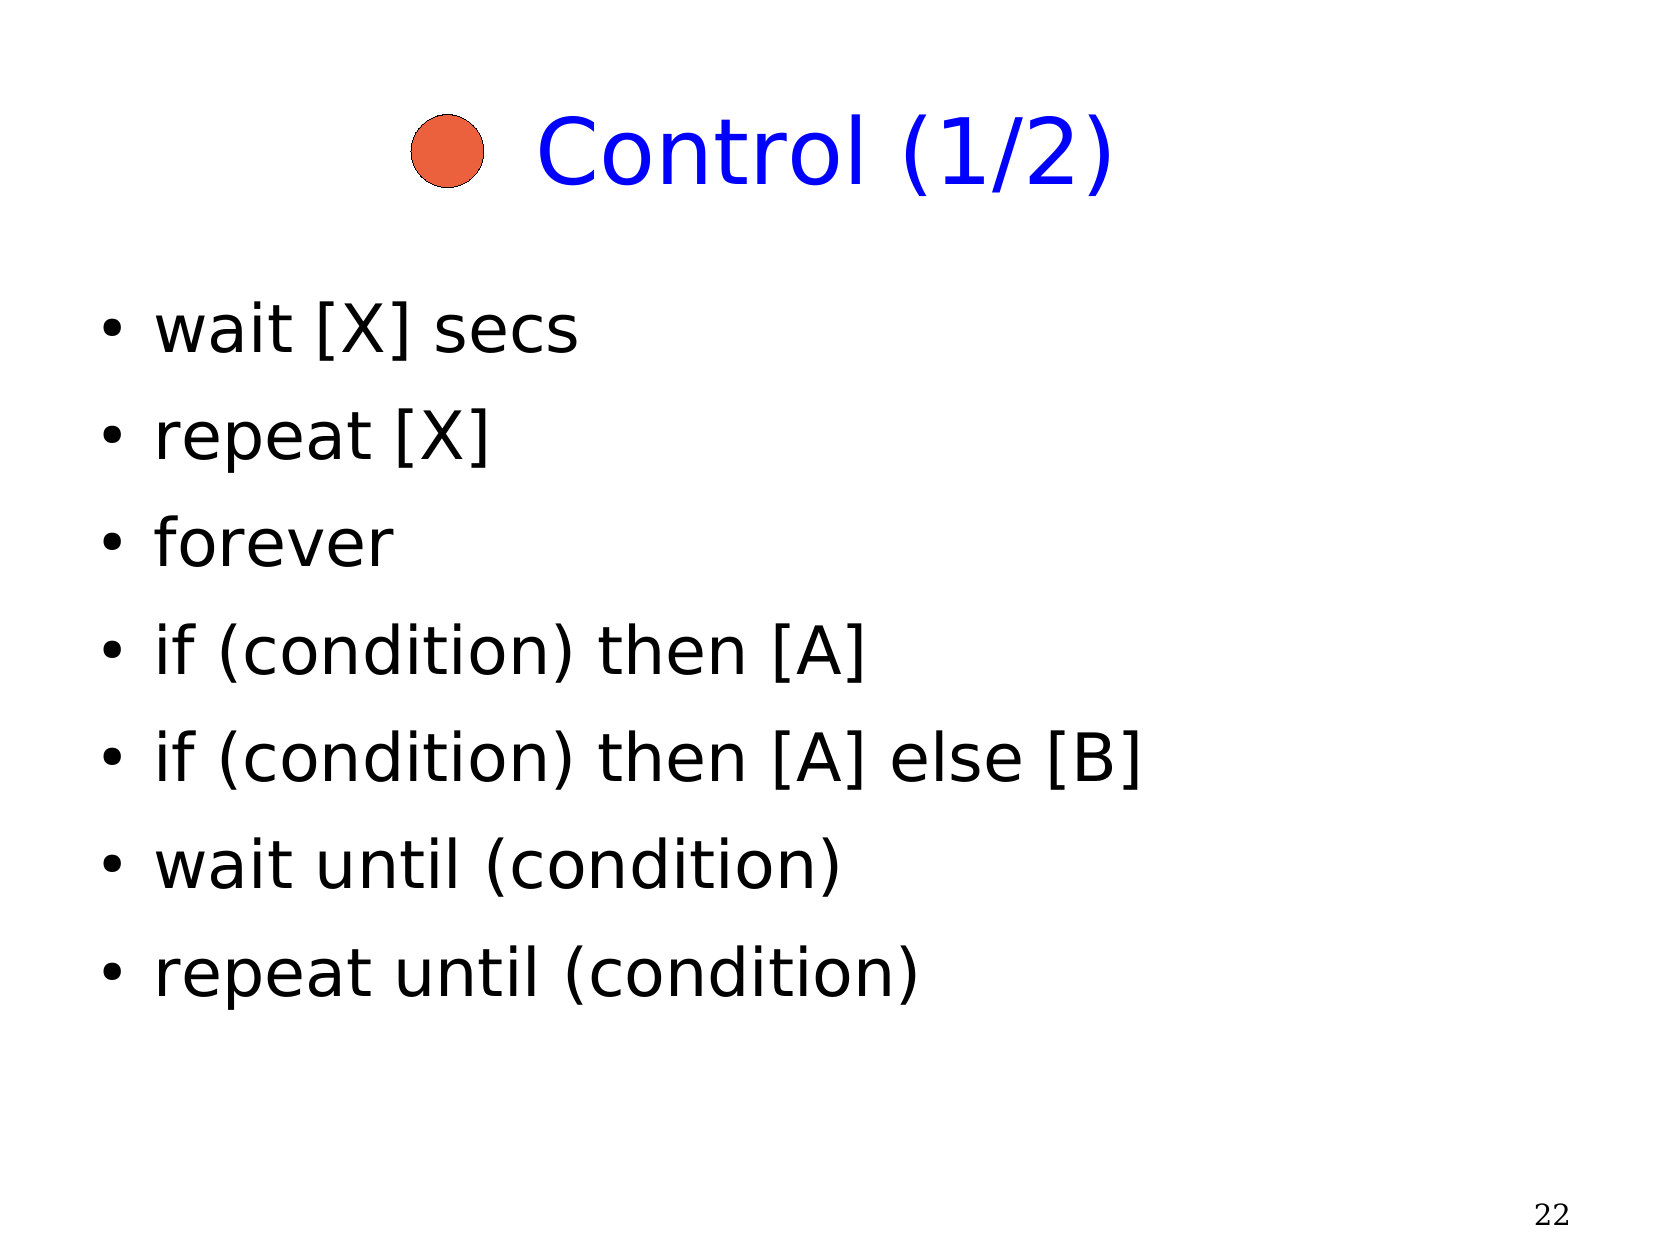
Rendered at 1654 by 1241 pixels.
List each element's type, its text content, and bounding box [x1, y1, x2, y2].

text_box [410, 114, 484, 188]
list wait [X] secs repeat [X] forever if (condition) then [A] if (condition) then [A] else [B] wait until (condition) repeat until (condition) [82, 290, 1571, 1109]
title Control (1/2) [82, 49, 1571, 257]
